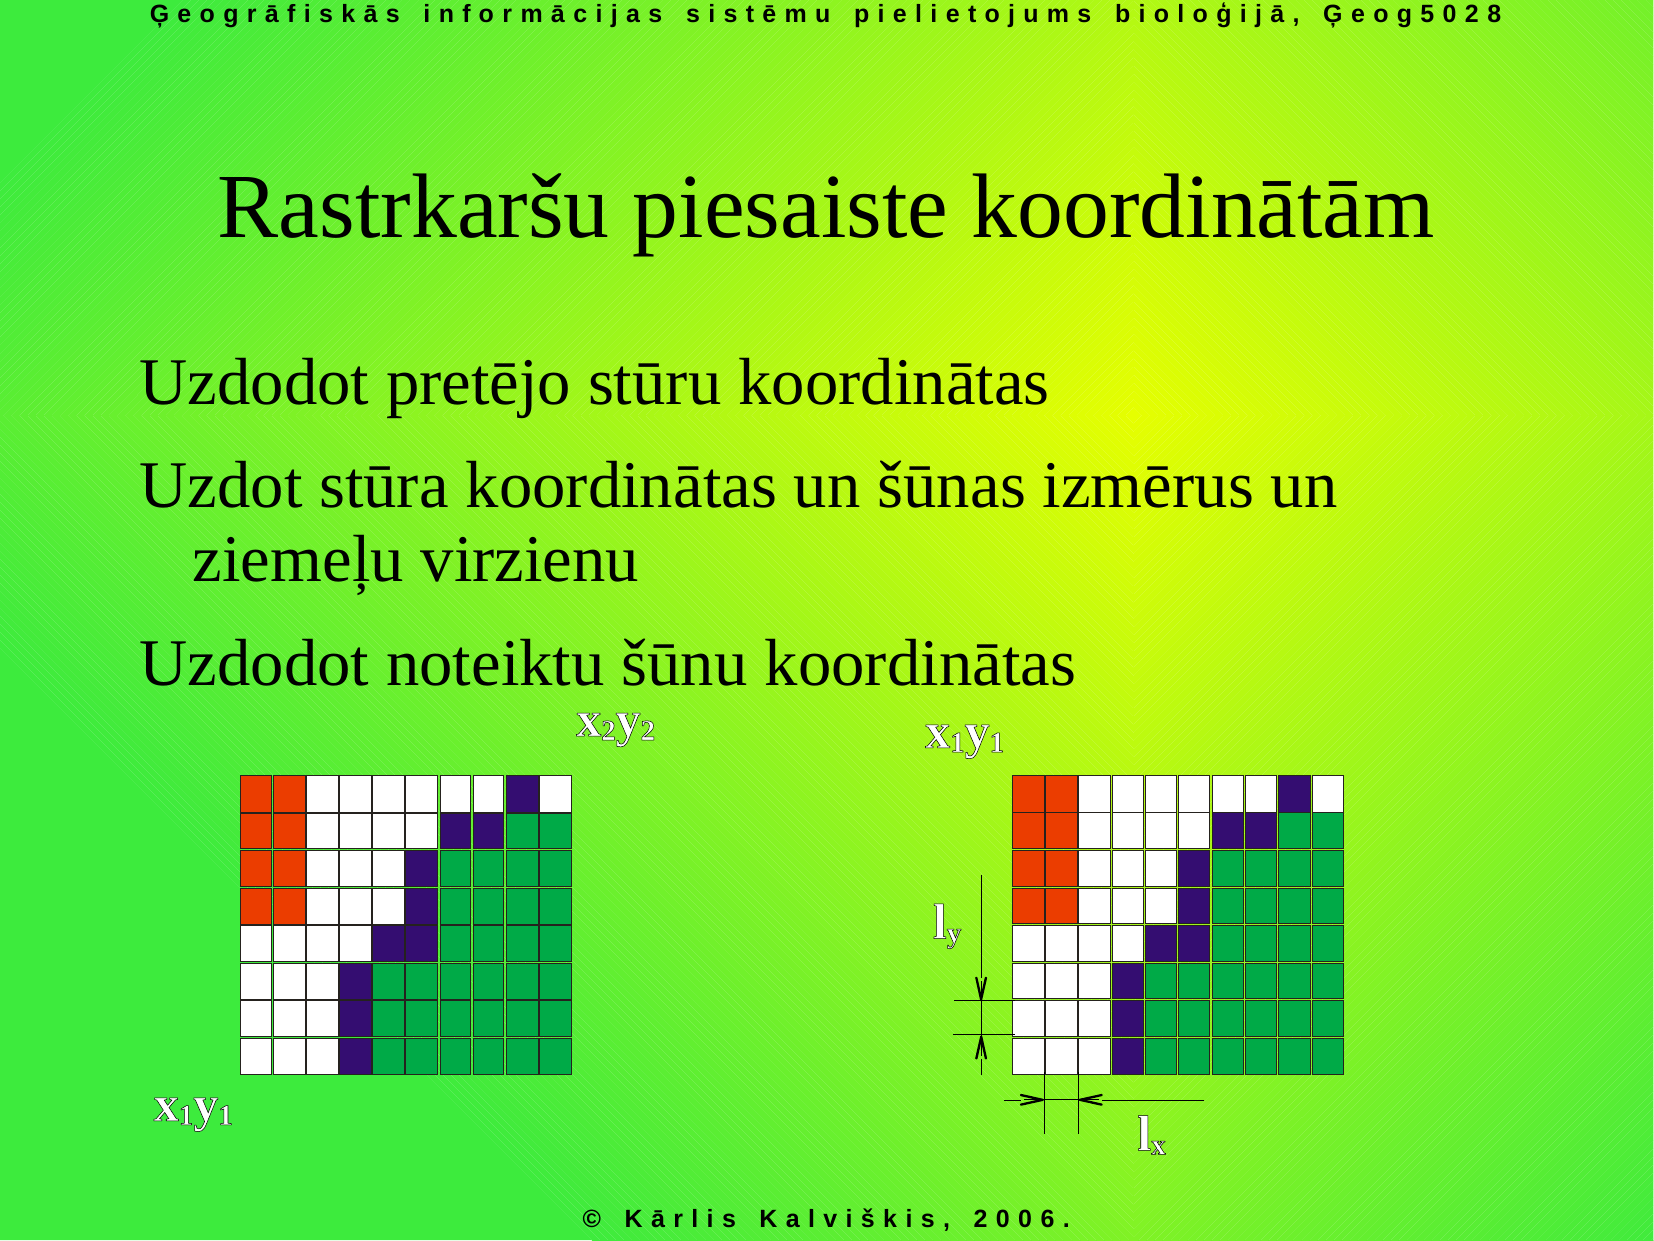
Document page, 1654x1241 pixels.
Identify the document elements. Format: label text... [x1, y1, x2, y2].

text_box [406, 776, 437, 812]
text_box [1179, 776, 1209, 812]
text_box [373, 851, 404, 886]
text_box [1279, 813, 1310, 848]
text_box [307, 851, 338, 886]
text_box [1013, 1001, 1044, 1036]
text_box [307, 776, 338, 812]
text_box [241, 814, 271, 848]
text_box [241, 851, 271, 886]
text_box [540, 889, 571, 924]
text_box [474, 851, 503, 886]
text_box [1313, 851, 1343, 886]
text_box [1013, 776, 1044, 812]
text_box [441, 776, 470, 812]
text_box [340, 926, 371, 961]
text_box [540, 814, 571, 848]
text_box [274, 814, 305, 848]
text_box [1146, 813, 1176, 848]
text_box [340, 851, 371, 886]
text_box [373, 889, 404, 924]
text_box [507, 889, 538, 924]
text_box [1246, 851, 1276, 886]
text_box [1113, 889, 1143, 923]
text_box [1213, 889, 1243, 923]
text_box [441, 964, 470, 999]
text_box [241, 1001, 271, 1036]
text_box [406, 926, 437, 961]
text_box [474, 889, 503, 924]
text_box [441, 814, 470, 848]
text_box ly [932, 893, 962, 967]
text_box [540, 1001, 571, 1036]
text_box [1113, 1039, 1143, 1074]
text_box [540, 776, 571, 812]
text_box [1246, 964, 1276, 998]
text_box [1146, 889, 1176, 923]
text_box [1179, 926, 1209, 961]
text_box [1179, 813, 1209, 848]
text_box [1046, 926, 1077, 961]
text_box [1146, 776, 1176, 812]
text_box [1313, 776, 1343, 812]
text_box [507, 1001, 538, 1036]
text_box x1y1 [153, 1076, 233, 1150]
text_box [507, 814, 538, 848]
text_box [307, 1039, 338, 1074]
text_box [1279, 776, 1310, 812]
text_box [340, 1039, 371, 1074]
text_box [507, 776, 538, 812]
text_box [1146, 1001, 1176, 1036]
text_box [1246, 1001, 1276, 1036]
text_box [1013, 1039, 1044, 1074]
text_box [373, 814, 404, 848]
text_box [1046, 813, 1077, 848]
text_box [274, 851, 305, 886]
text_box x1y1 [925, 703, 1005, 777]
text_box [241, 926, 271, 961]
text_box [441, 1039, 470, 1074]
text_box [540, 851, 571, 886]
text_box [1079, 851, 1110, 886]
text_box [1113, 1001, 1143, 1036]
text_box [1313, 1001, 1343, 1036]
text_box [1313, 1039, 1343, 1074]
text_box [507, 851, 538, 886]
text_box [340, 889, 371, 924]
text_box [1046, 851, 1077, 886]
text_box [241, 1039, 271, 1074]
text_box [274, 964, 305, 999]
text_box [1013, 889, 1044, 923]
text_box [507, 964, 538, 999]
text_box [1213, 776, 1243, 812]
text_box [1246, 776, 1276, 812]
text_box [1246, 1039, 1276, 1074]
text_box [474, 964, 503, 999]
text_box [1079, 889, 1110, 923]
text_box [1046, 1001, 1077, 1036]
text_box [1213, 851, 1243, 886]
text_box [1179, 1039, 1209, 1074]
text_box [441, 889, 470, 924]
text_box [1079, 926, 1110, 961]
text_box [1179, 964, 1209, 998]
text_box [406, 1001, 437, 1036]
text_box [1013, 926, 1044, 961]
text_box [1279, 1001, 1310, 1036]
text_box [1113, 926, 1143, 961]
text_box [474, 926, 503, 961]
text_box [307, 889, 338, 924]
text_box [1079, 964, 1110, 998]
text_box [340, 776, 371, 812]
text_box [307, 926, 338, 961]
text_box [1213, 1039, 1243, 1074]
text_box [1313, 964, 1343, 998]
text_box [1046, 1039, 1077, 1074]
text_box [441, 926, 470, 961]
text_box [406, 1039, 437, 1074]
text_box [1079, 1039, 1110, 1074]
text_box [373, 964, 404, 999]
text_box [241, 889, 271, 924]
text_box [307, 814, 338, 848]
text_box [1213, 813, 1243, 848]
text_box [1279, 926, 1310, 961]
text_box [274, 776, 305, 812]
text_box [1179, 1001, 1209, 1036]
text_box [1313, 889, 1343, 923]
text_box [406, 814, 437, 848]
text_box [1113, 776, 1143, 812]
text_box [307, 964, 338, 999]
text_box [1313, 813, 1343, 848]
text_box [274, 1039, 305, 1074]
text_box [1146, 964, 1176, 998]
text_box [1013, 964, 1044, 998]
text_box [406, 851, 437, 886]
text_box [1246, 813, 1276, 848]
text_box x2y2 [576, 691, 656, 765]
text_box [1279, 964, 1310, 998]
text_box [1079, 813, 1110, 848]
text_box [1013, 813, 1044, 848]
text_box [406, 889, 437, 924]
text_box [441, 851, 470, 886]
text_box [1013, 851, 1044, 886]
list Uzdodot pretējo stūru koordinātas Uzdot stūra koordinātas un šūnas izmērus un ziemeļu virzienu Uzdodot noteiktu šūnu koordinātas [121, 344, 1534, 1127]
text_box [474, 814, 503, 848]
text_box [1279, 851, 1310, 886]
title Rastrkaršu piesaiste koordinātām [121, 102, 1534, 311]
text_box [373, 926, 404, 961]
text_box [373, 1039, 404, 1074]
text_box [1279, 1039, 1310, 1074]
text_box [1313, 926, 1343, 961]
text_box [1179, 889, 1209, 923]
text_box [1046, 889, 1077, 923]
text_box [1246, 889, 1276, 923]
text_box [1279, 889, 1310, 923]
text_box [373, 776, 404, 812]
text_box [540, 926, 571, 961]
text_box [1179, 851, 1209, 886]
text_box [274, 889, 305, 924]
text_box [1213, 926, 1243, 961]
text_box lx [1137, 1105, 1166, 1179]
text_box [373, 1001, 404, 1036]
text_box [540, 1039, 571, 1074]
text_box [1146, 851, 1176, 886]
text_box [1079, 1001, 1110, 1036]
text_box [1046, 776, 1077, 812]
text_box [274, 926, 305, 961]
text_box [1079, 776, 1110, 812]
text_box [241, 776, 271, 812]
text_box [340, 1001, 371, 1036]
text_box [1213, 964, 1243, 998]
text_box [474, 776, 503, 812]
text_box [1113, 964, 1143, 998]
text_box [1113, 813, 1143, 848]
text_box [507, 926, 538, 961]
text_box [340, 964, 371, 999]
text_box [507, 1039, 538, 1074]
text_box [441, 1001, 470, 1036]
text_box [1213, 1001, 1243, 1036]
text_box [406, 964, 437, 999]
text_box [274, 1001, 305, 1036]
text_box [474, 1039, 503, 1074]
text_box [474, 1001, 503, 1036]
text_box [1046, 964, 1077, 998]
text_box [1246, 926, 1276, 961]
text_box [340, 814, 371, 848]
text_box [1146, 926, 1176, 961]
text_box [540, 964, 571, 999]
text_box [307, 1001, 338, 1036]
text_box [1146, 1039, 1176, 1074]
text_box [241, 964, 271, 999]
text_box [1113, 851, 1143, 886]
